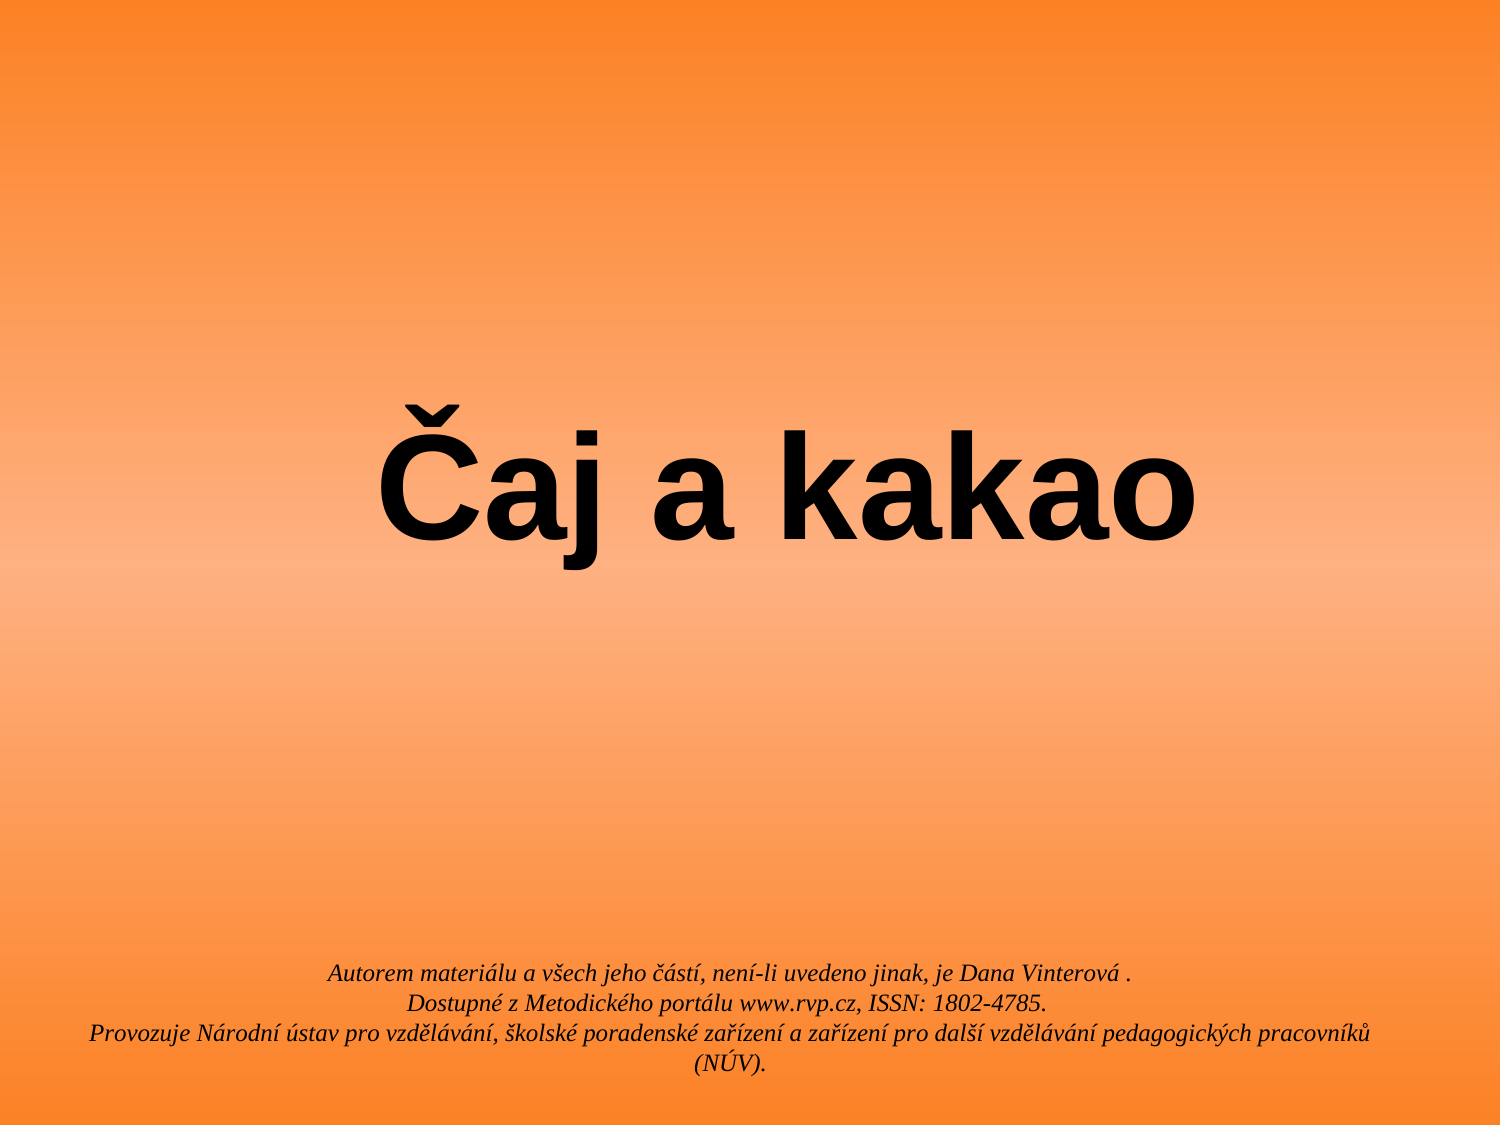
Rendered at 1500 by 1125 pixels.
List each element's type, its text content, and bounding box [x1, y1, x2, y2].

title Čaj a kakao [312, 314, 1264, 646]
text_box Autorem materiálu a všech jeho částí, není-li uvedeno jinak, je Dana Vinterová . Dostupné z Metodického portálu www.rvp.cz, ISSN: 1802-4785. Provozuje Národní ústav pro vzdělávání, školské poradenské zařízení a zařízení pro další vzdělávání pedagogických pracovníků (NÚV). [73, 949, 1388, 1085]
